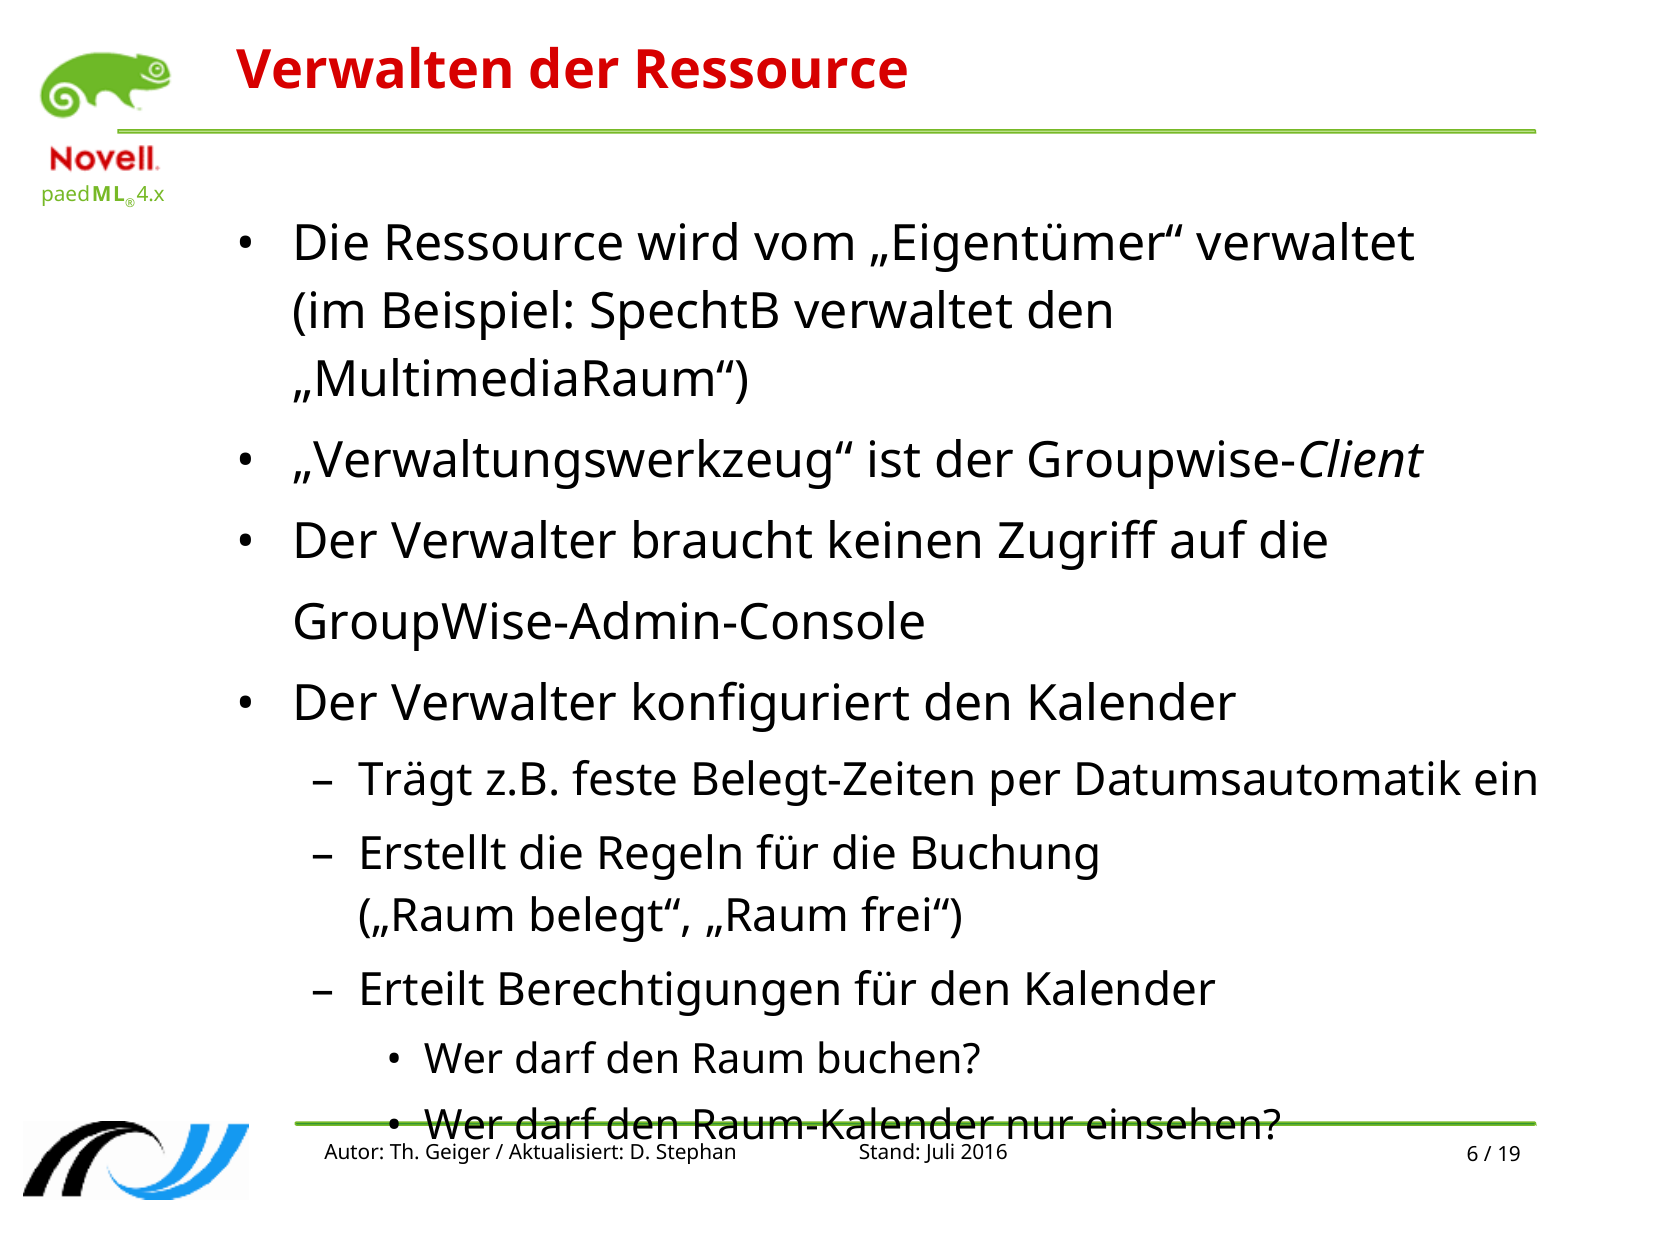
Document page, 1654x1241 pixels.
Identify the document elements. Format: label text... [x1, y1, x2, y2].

title Verwalten der Ressource [236, 17, 1536, 119]
picture [23, 1121, 249, 1200]
list Die Ressource wird vom „Eigentümer“ verwaltet (im Beispiel: SpechtB verwaltet den „MultimediaRaum“) „Verwaltungswerkzeug“ ist der Groupwise-Client Der Verwalter braucht keinen Zugriff auf die GroupWise-Admin-Console Der Verwalter konfiguriert den Kalender Trägt z.B. feste Belegt-Zeiten per Datumsautomatik ein Erstellt die Regeln für die Buchung („Raum belegt“, „Raum frei“) Erteilt Berechtigungen für den Kalender Wer darf den Raum buchen? Wer darf den Raum-Kalender nur einsehen? [236, 206, 1565, 1064]
picture [26, 35, 184, 193]
